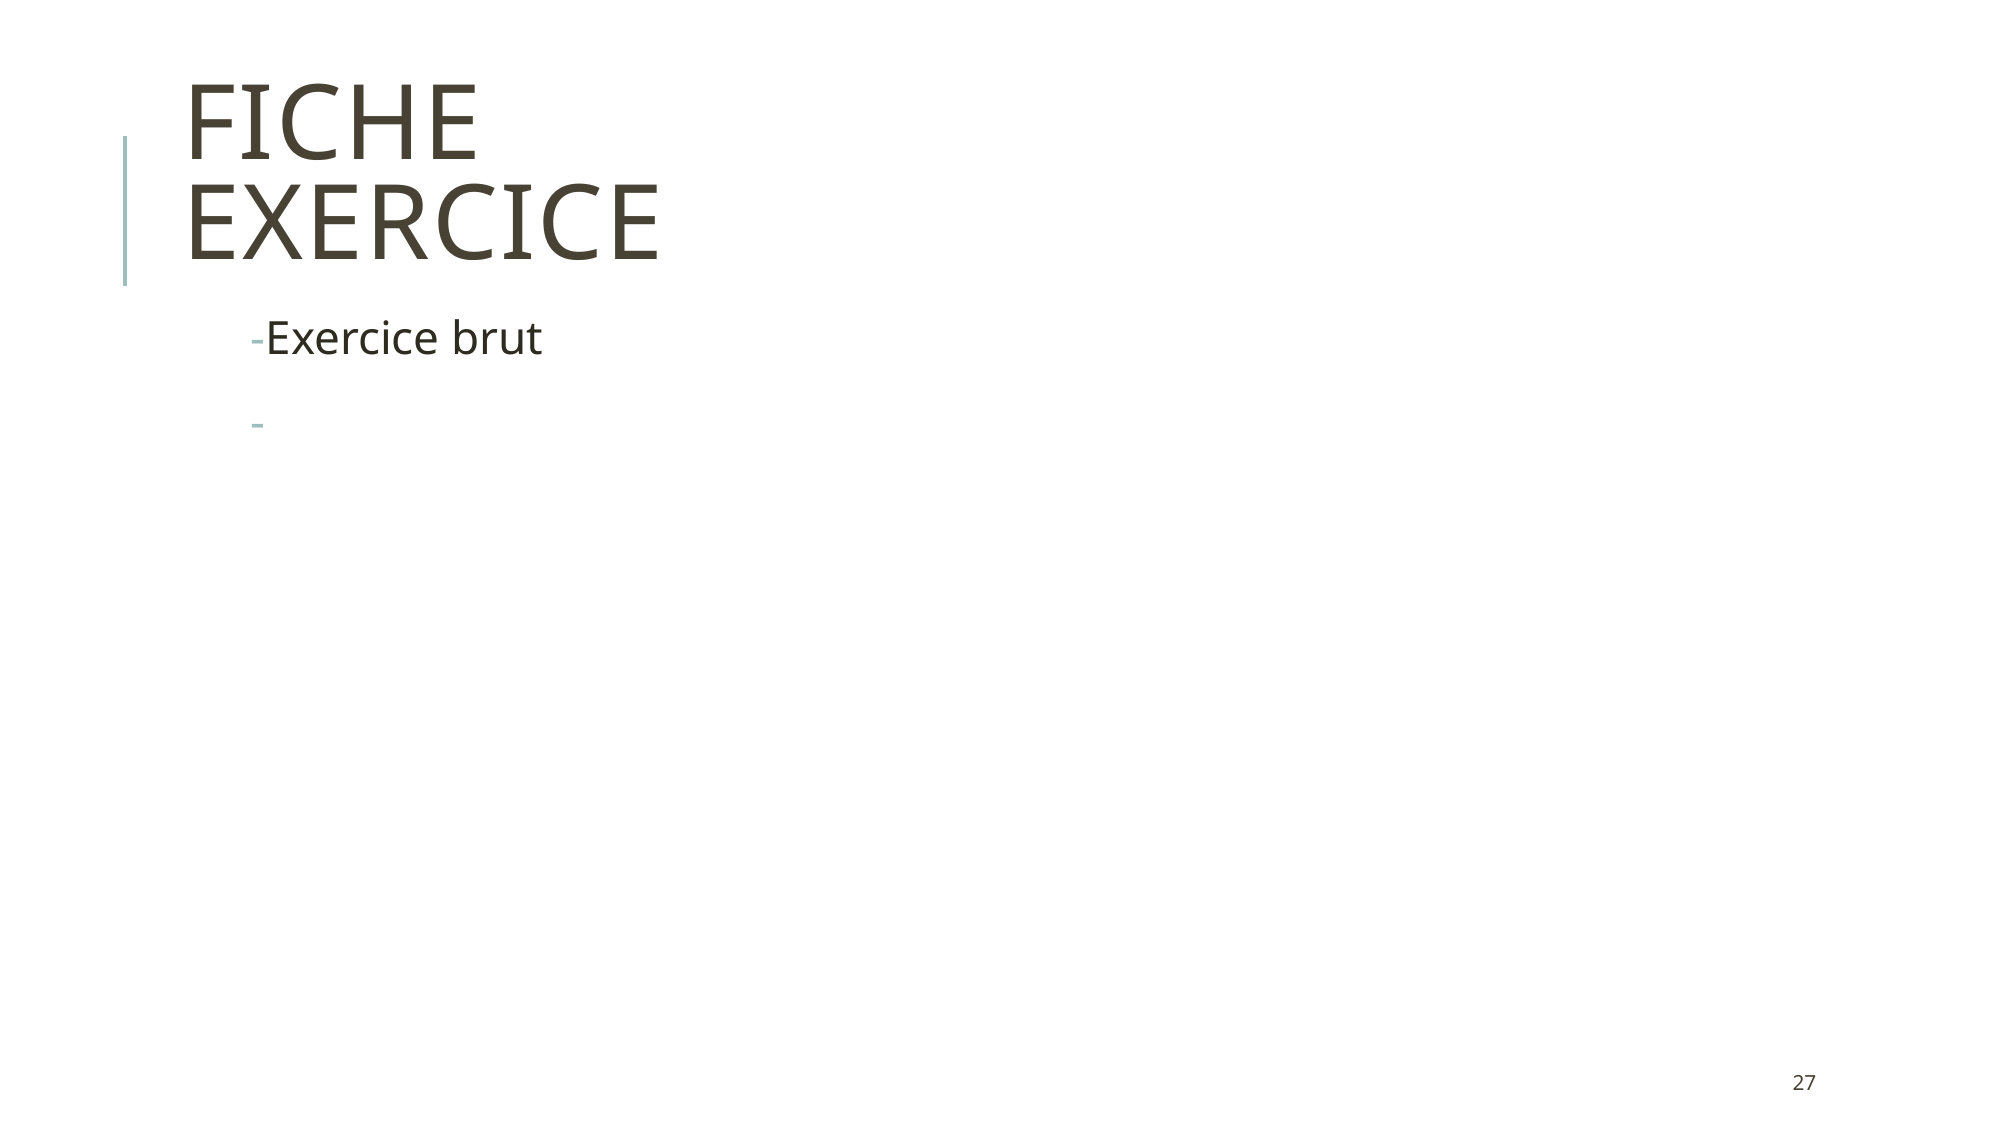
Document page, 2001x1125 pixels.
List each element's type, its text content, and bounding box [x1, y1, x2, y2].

text_box 27 [1777, 1061, 1938, 1107]
list Exercice brut [243, 307, 1651, 1064]
title Fiche exercice [168, 56, 968, 303]
